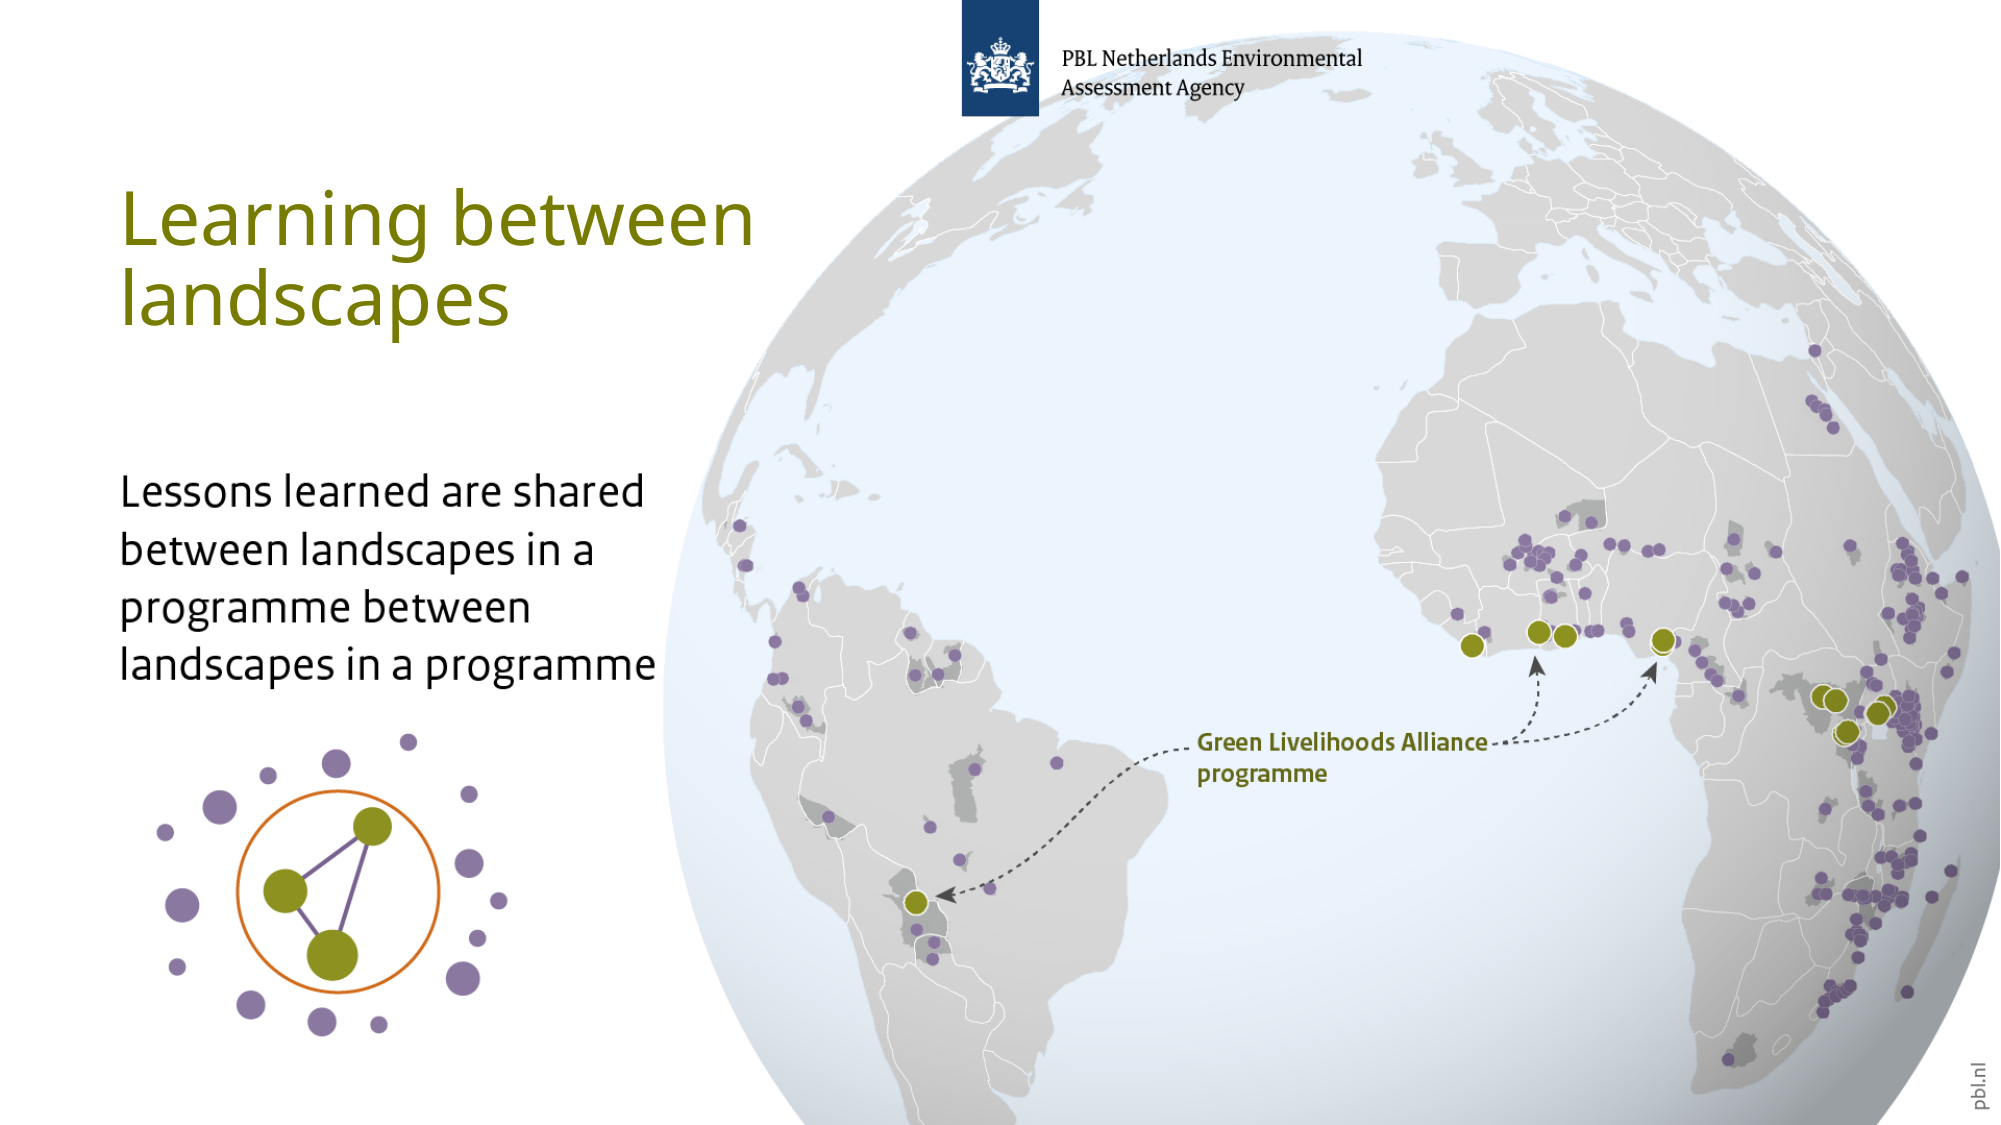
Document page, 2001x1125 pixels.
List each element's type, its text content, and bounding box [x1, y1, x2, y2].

picture [0, 0, 2000, 1125]
title Learning between landscapes [104, 175, 1897, 476]
